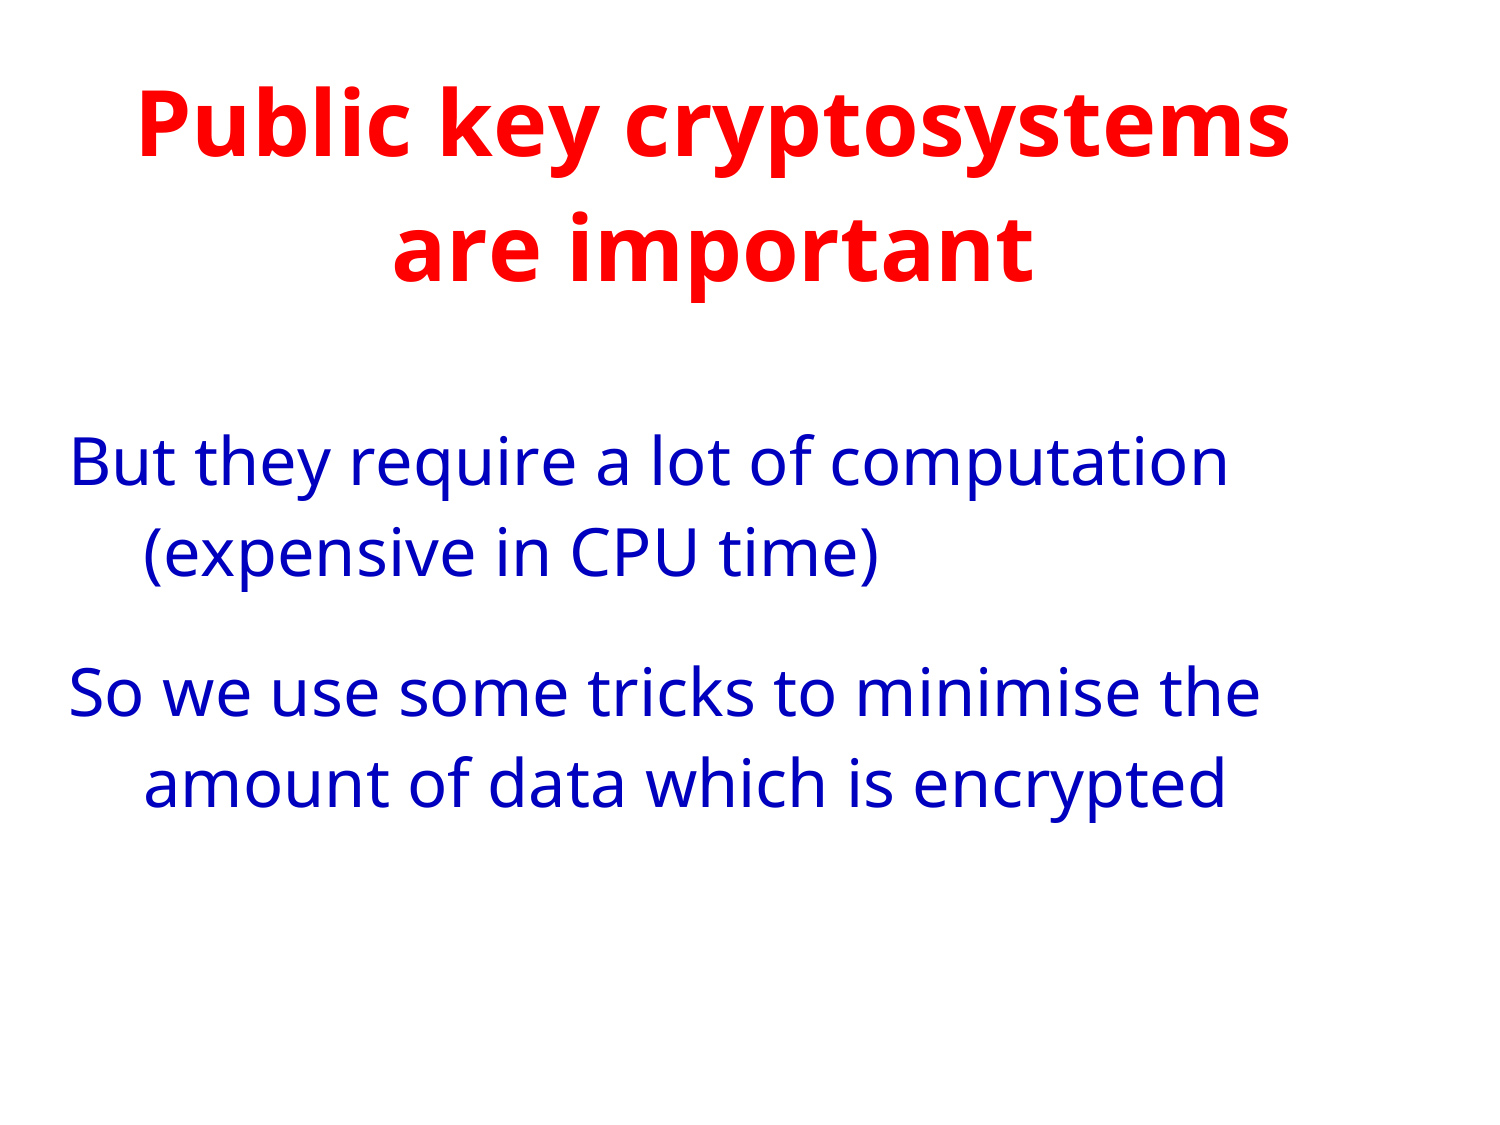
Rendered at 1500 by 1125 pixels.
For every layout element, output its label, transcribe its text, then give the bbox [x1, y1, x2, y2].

title Public key cryptosystems are important [132, 58, 1295, 284]
list But they require a lot of computation (expensive in CPU time) So we use some tricks to minimise the amount of data which is encrypted [68, 413, 1409, 787]
